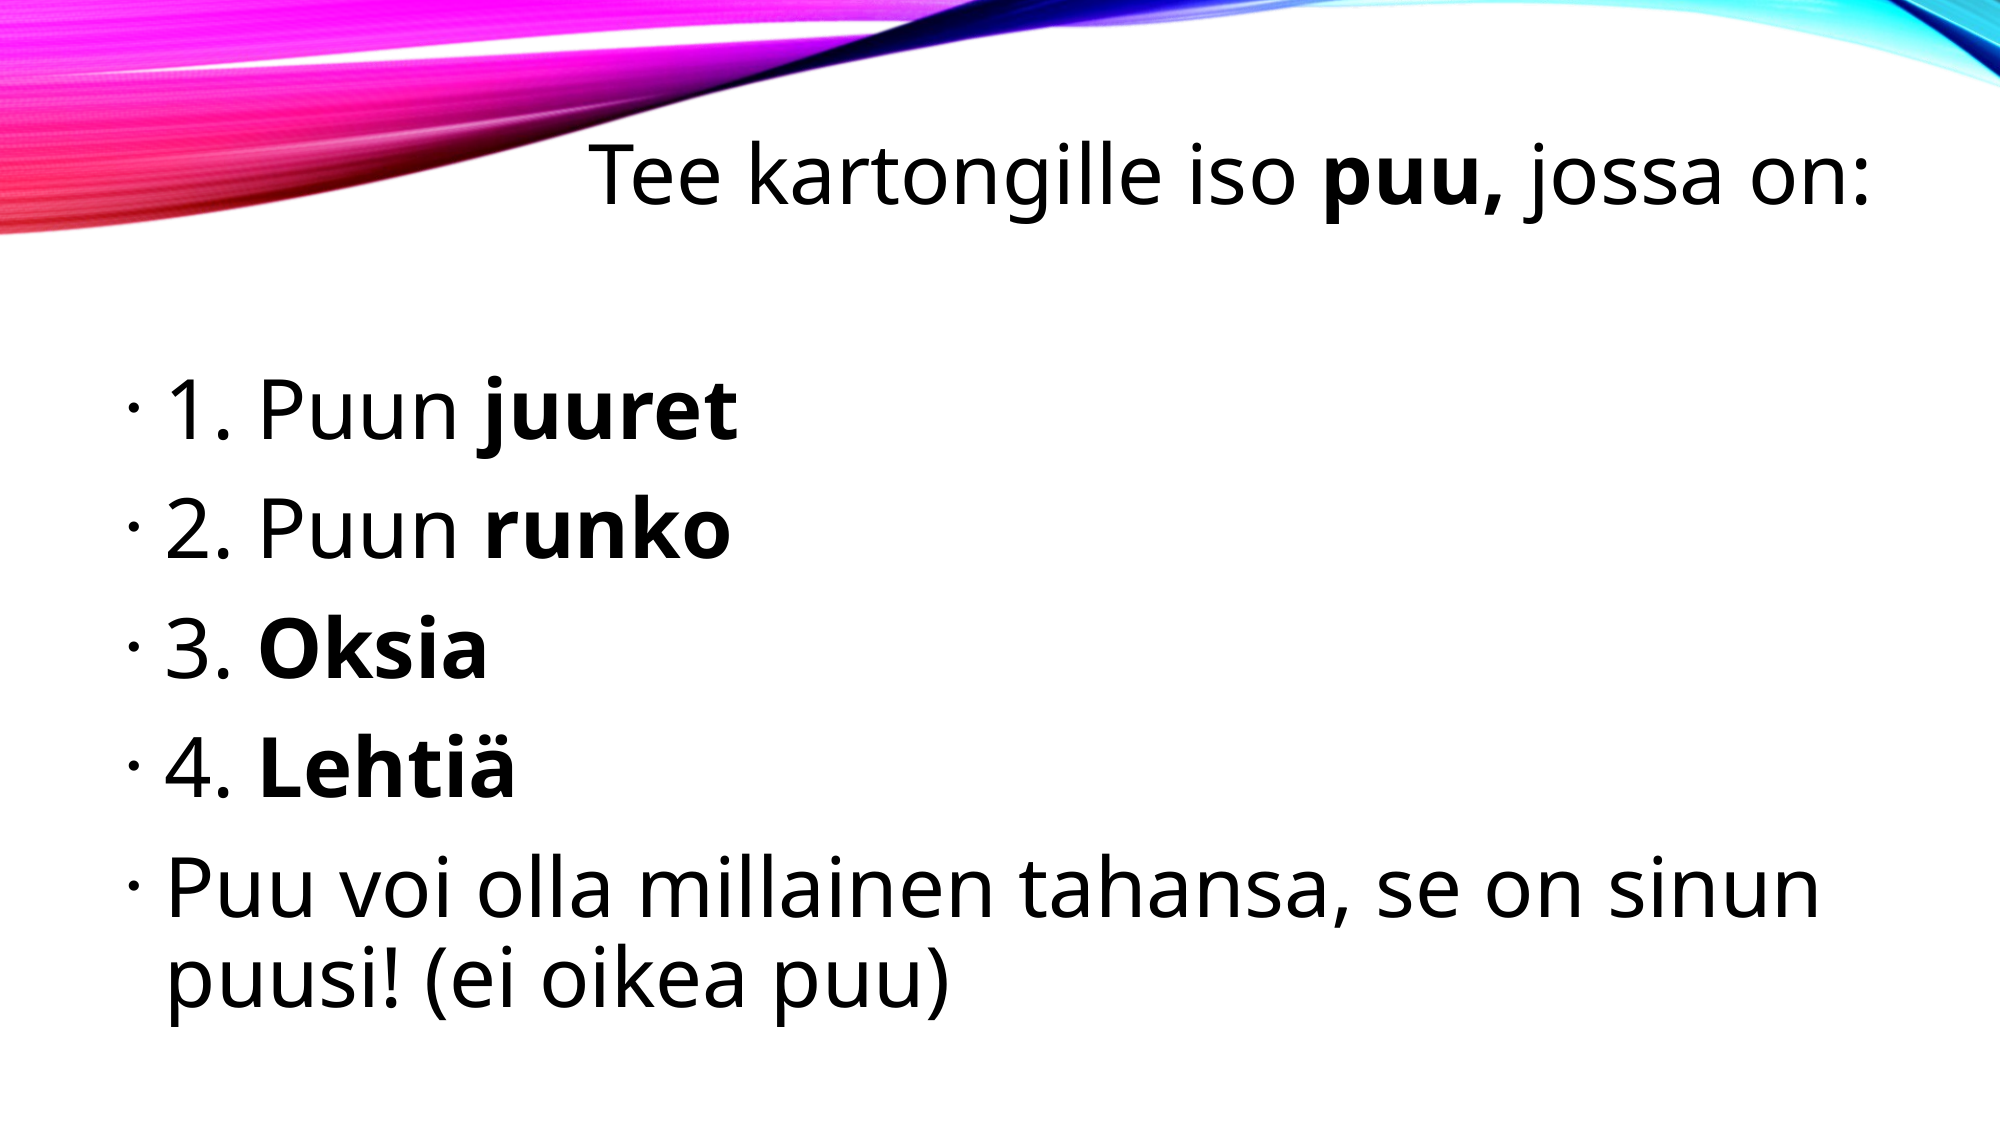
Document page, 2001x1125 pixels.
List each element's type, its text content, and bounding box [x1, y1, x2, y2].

list 1. Puun juuret 2. Puun runko 3. Oksia 4. Lehtiä Puu voi olla millainen tahansa, se on sinun puusi! (ei oikea puu) [112, 360, 1888, 1021]
title Tee kartongille iso puu, jossa on: [474, 125, 1888, 338]
picture [0, 0, 2000, 237]
